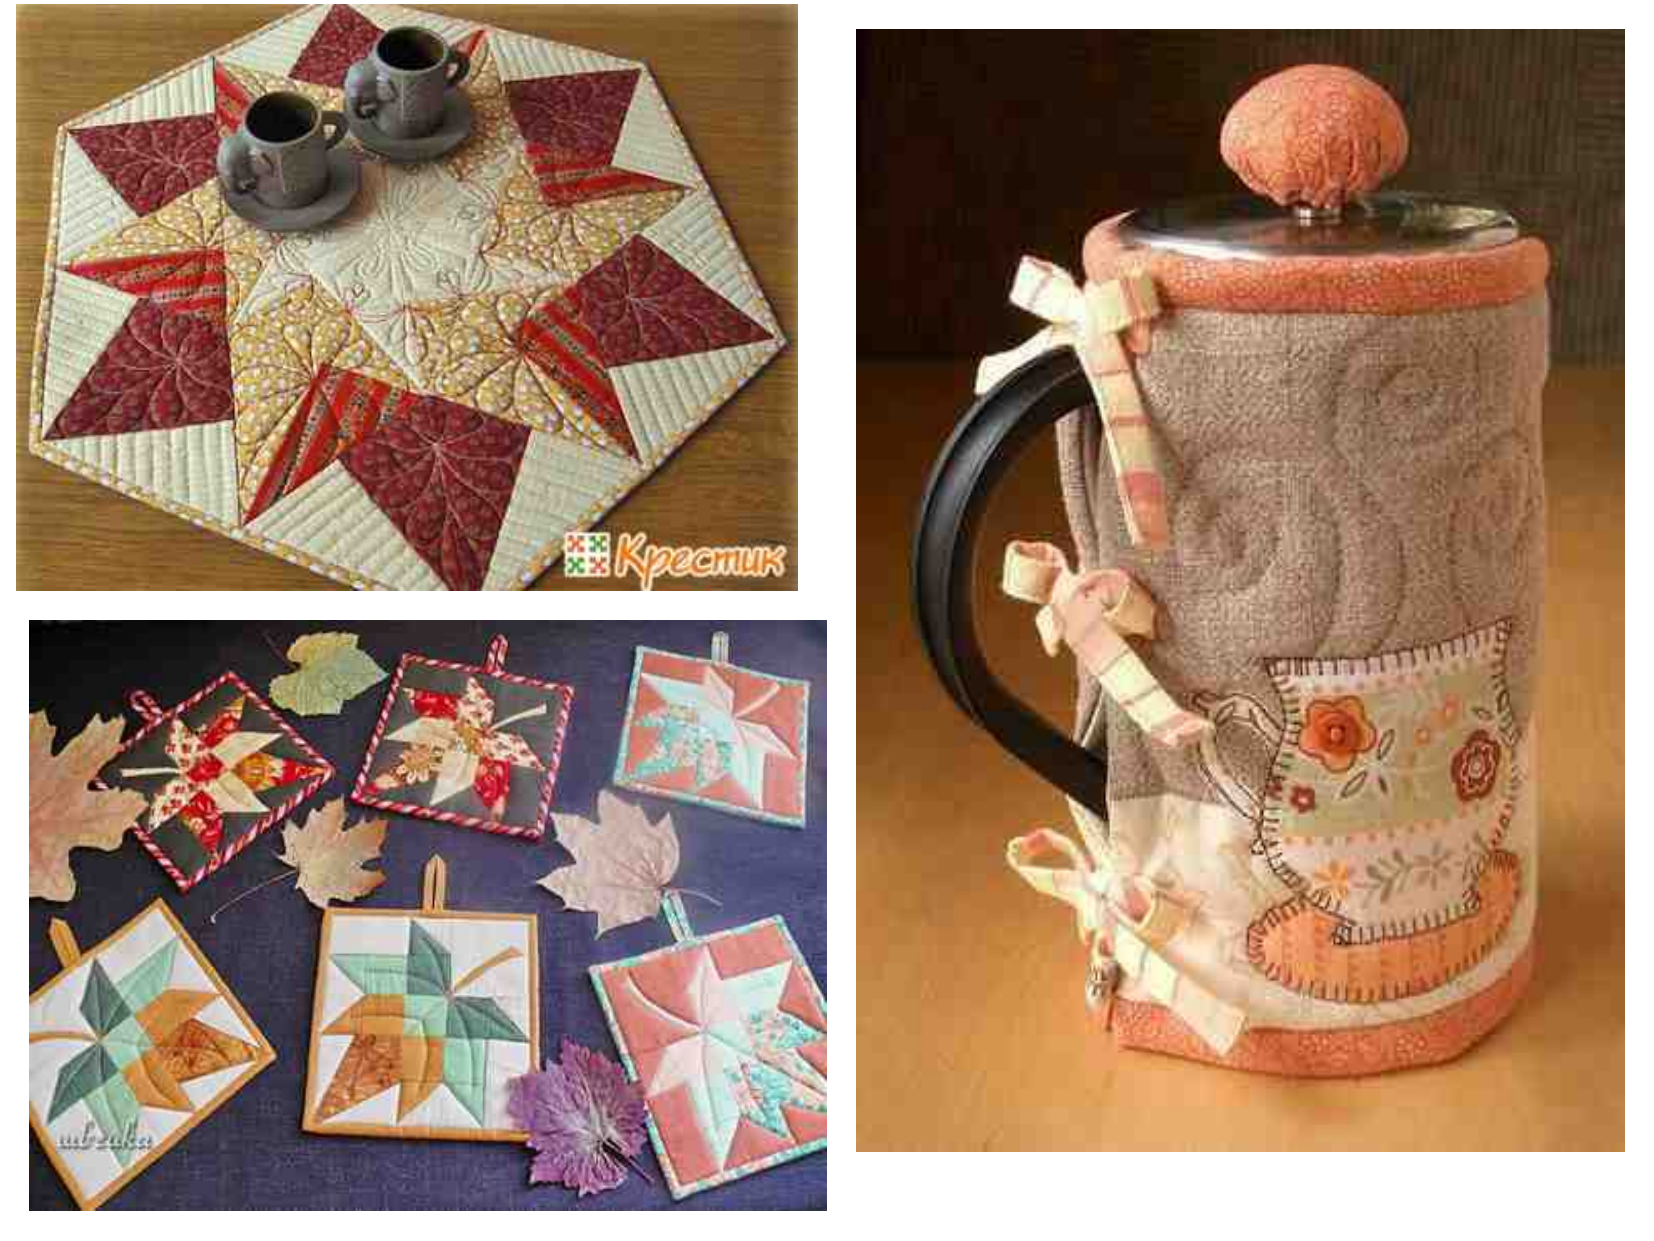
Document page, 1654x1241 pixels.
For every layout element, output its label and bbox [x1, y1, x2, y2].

picture [16, 4, 798, 591]
picture [856, 29, 1625, 1152]
picture [29, 620, 827, 1211]
